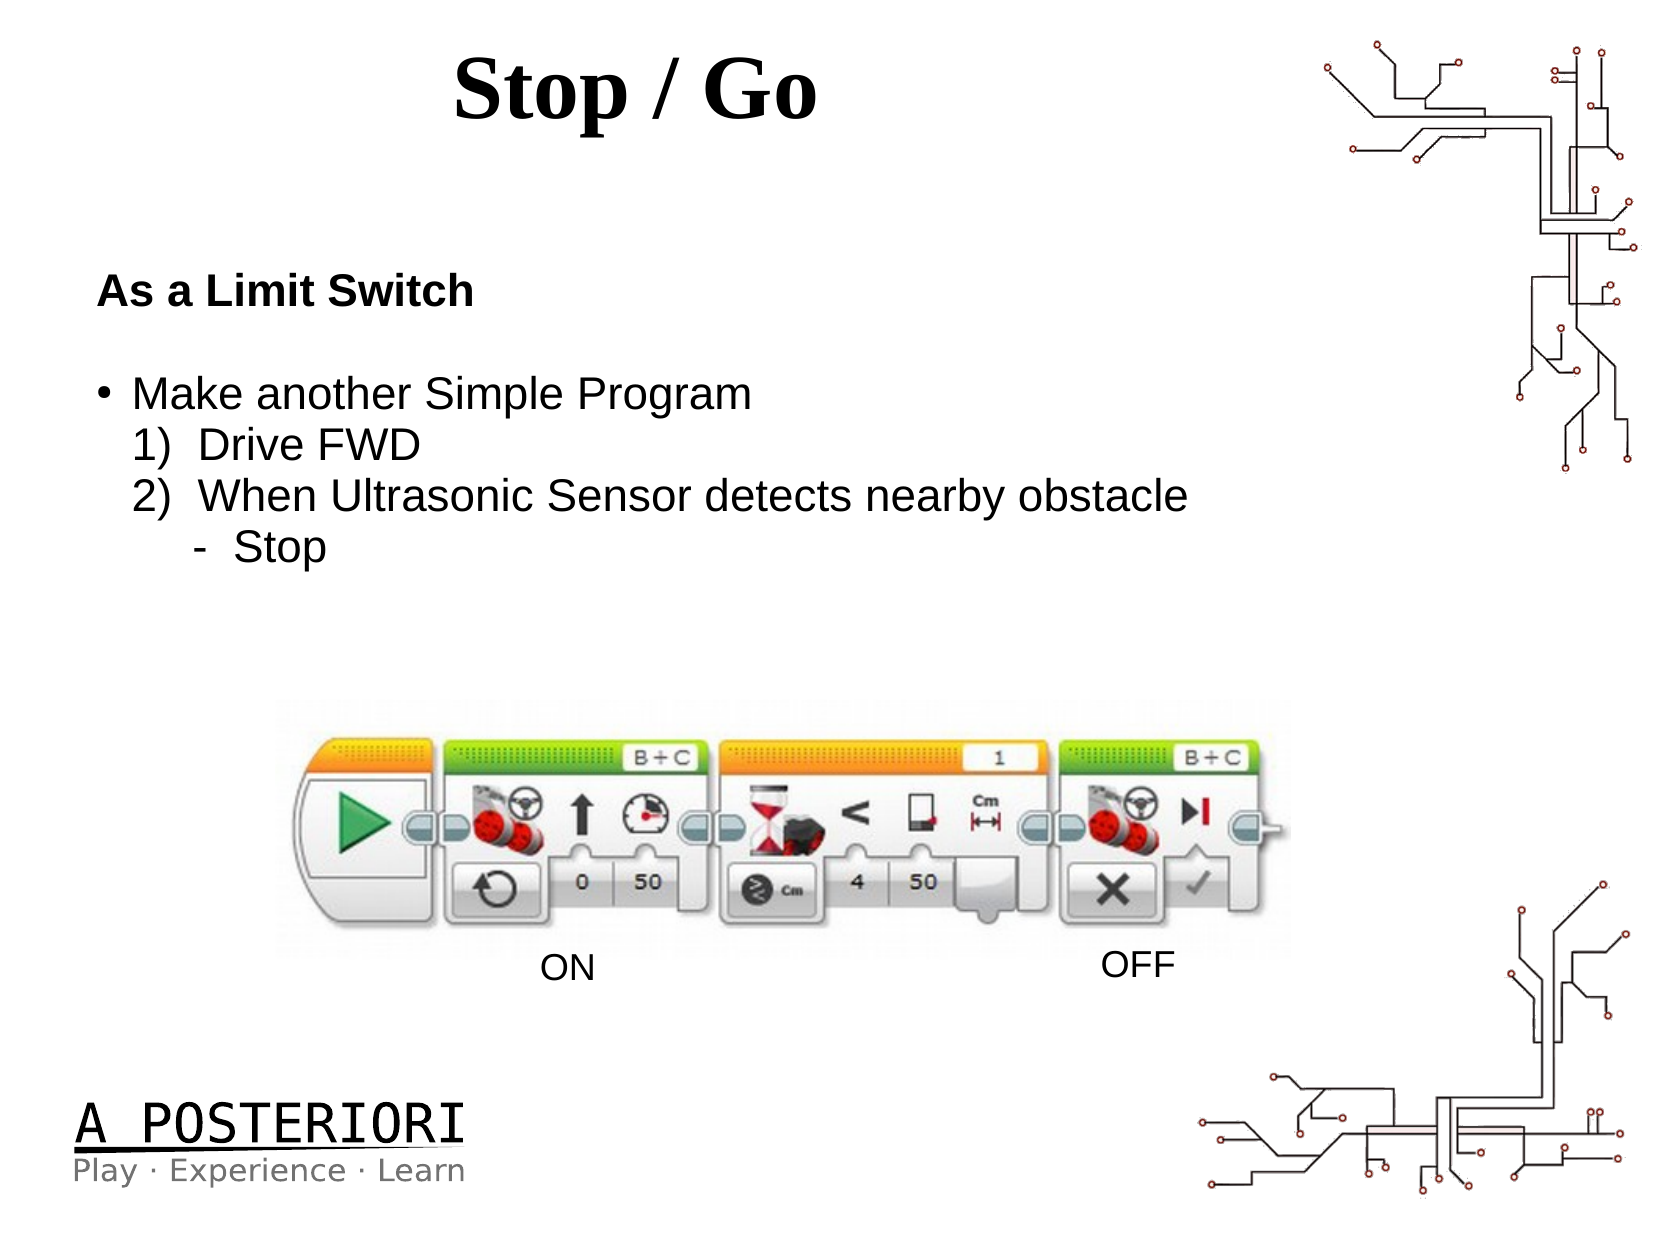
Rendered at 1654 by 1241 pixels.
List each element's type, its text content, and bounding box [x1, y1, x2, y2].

picture [73, 1101, 466, 1189]
text_box As a Limit Switch Make another Simple Program Drive FWD When Ultrasonic Sensor detects nearby obstacle - Stop [81, 257, 1471, 1181]
picture [1175, 862, 1636, 1201]
text_box OFF [1085, 935, 1251, 993]
text_box ON [525, 939, 691, 996]
picture [1305, 35, 1643, 496]
picture [275, 699, 1291, 961]
title Stop / Go [11, 0, 1261, 190]
